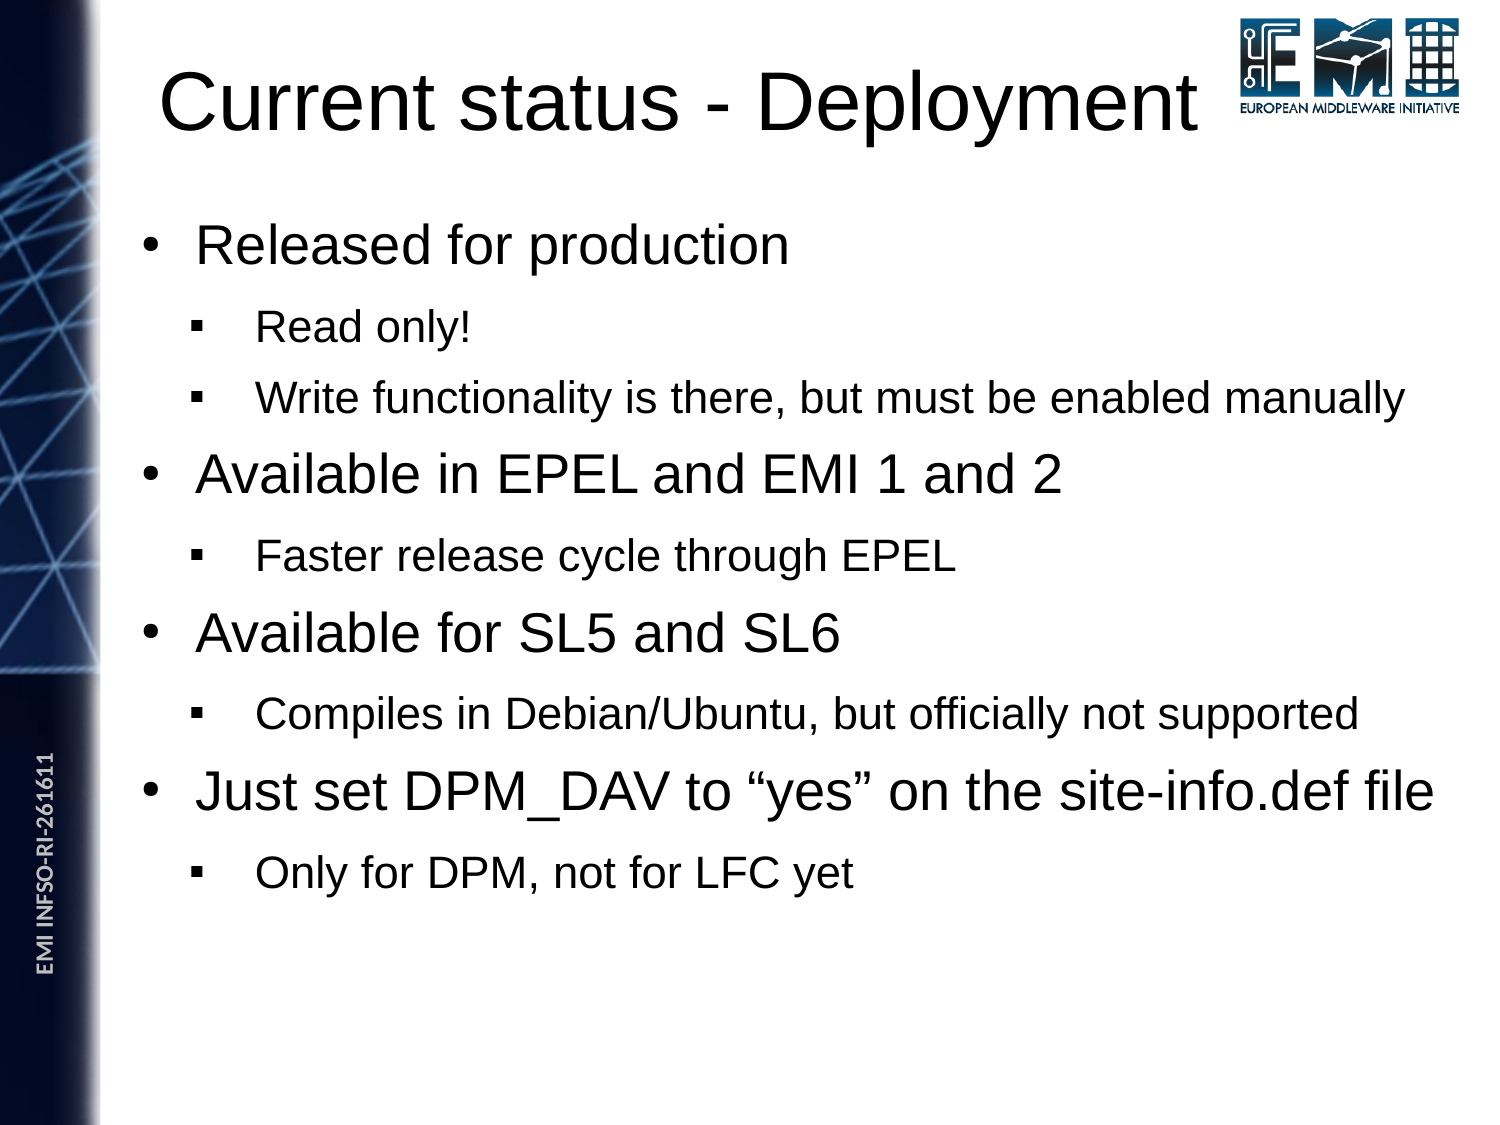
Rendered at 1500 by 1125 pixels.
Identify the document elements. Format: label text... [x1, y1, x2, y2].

picture [1191, 2, 1500, 134]
title Current status - Deployment [88, 26, 1270, 178]
list Released for production Read only! Write functionality is there, but must be enabled manually Available in EPEL and EMI 1 and 2 Faster release cycle through EPEL Available for SL5 and SL6 Compiles in Debian/Ubuntu, but officially not supported Just set DPM_DAV to “yes” on the site-info.def file Only for DPM, not for LFC yet [135, 214, 1443, 916]
picture [0, 0, 112, 1125]
